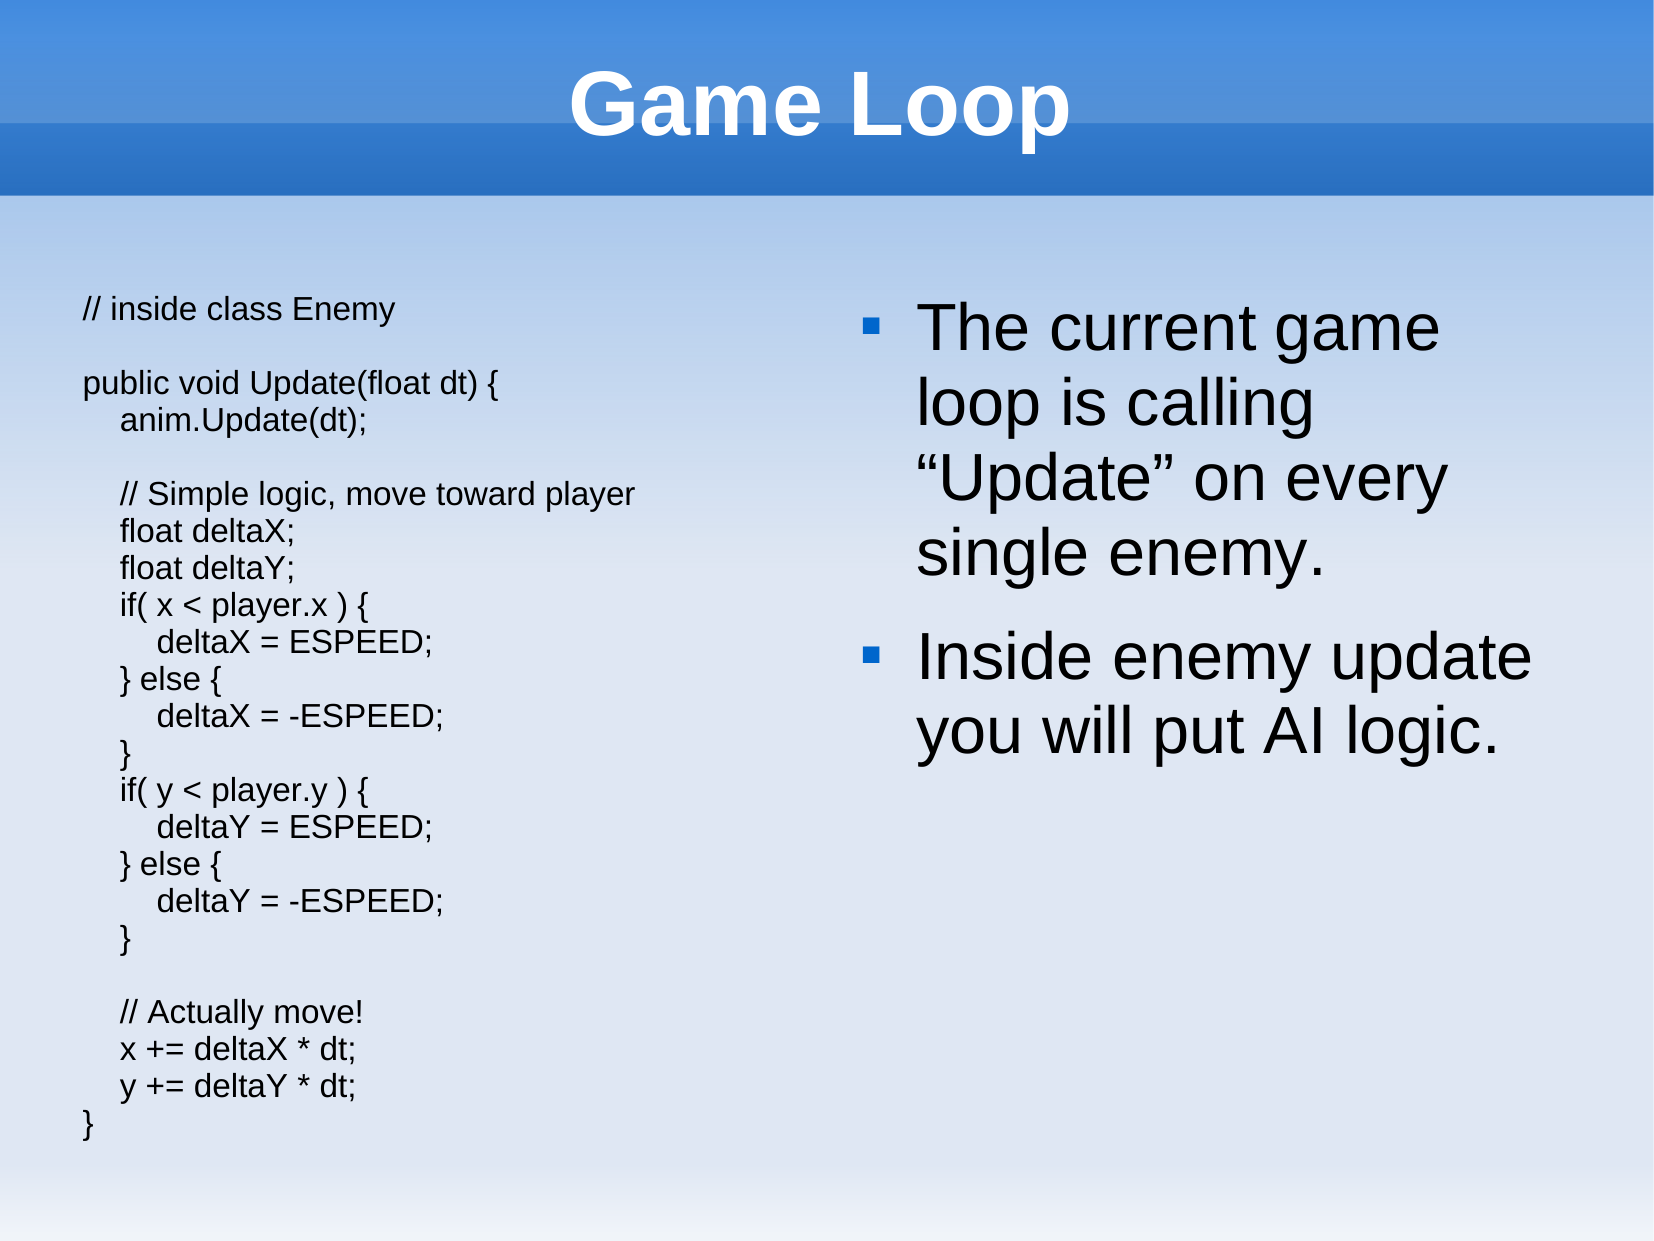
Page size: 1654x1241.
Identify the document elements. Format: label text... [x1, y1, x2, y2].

list // inside class Enemy public void Update(float dt) { anim.Update(dt); // Simple logic, move toward player float deltaX; float deltaY; if( x < player.x ) { deltaX = ESPEED; } else { deltaX = -ESPEED; } if( y < player.y ) { deltaY = ESPEED; } else { deltaY = -ESPEED; } // Actually move! x += deltaX * dt; y += deltaY * dt; } [82, 290, 809, 1191]
list The current game loop is calling “Update” on every single enemy. Inside enemy update you will put AI logic. [845, 290, 1572, 1127]
title Game Loop [76, 0, 1565, 208]
picture [0, 0, 1654, 1241]
